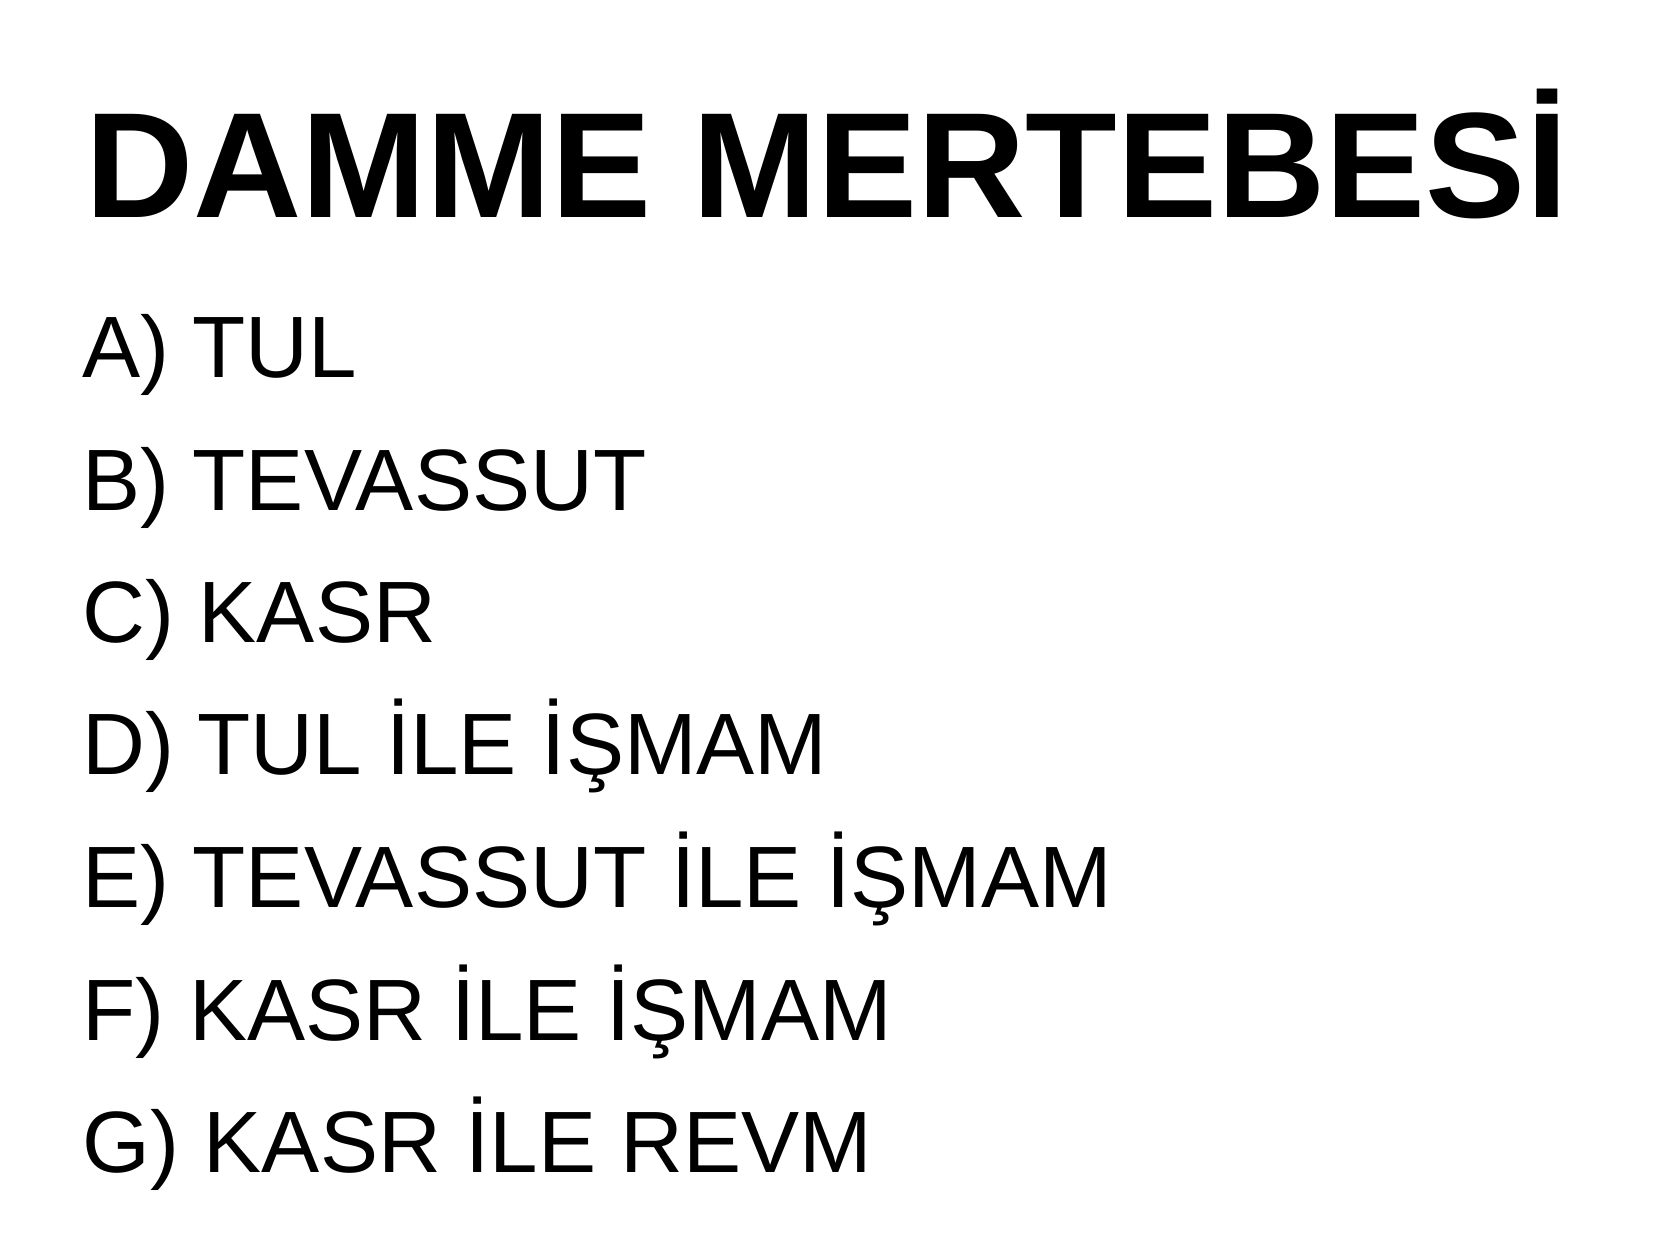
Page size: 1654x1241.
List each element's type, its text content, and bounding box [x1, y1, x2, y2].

list A) TUL B) TEVASSUT C) KASR D) TUL İLE İŞMAM E) TEVASSUT İLE İŞMAM F) KASR İLE İŞMAM G) KASR İLE REVM [82, 290, 1571, 1194]
title DAMME MERTEBESİ [82, 53, 1571, 261]
